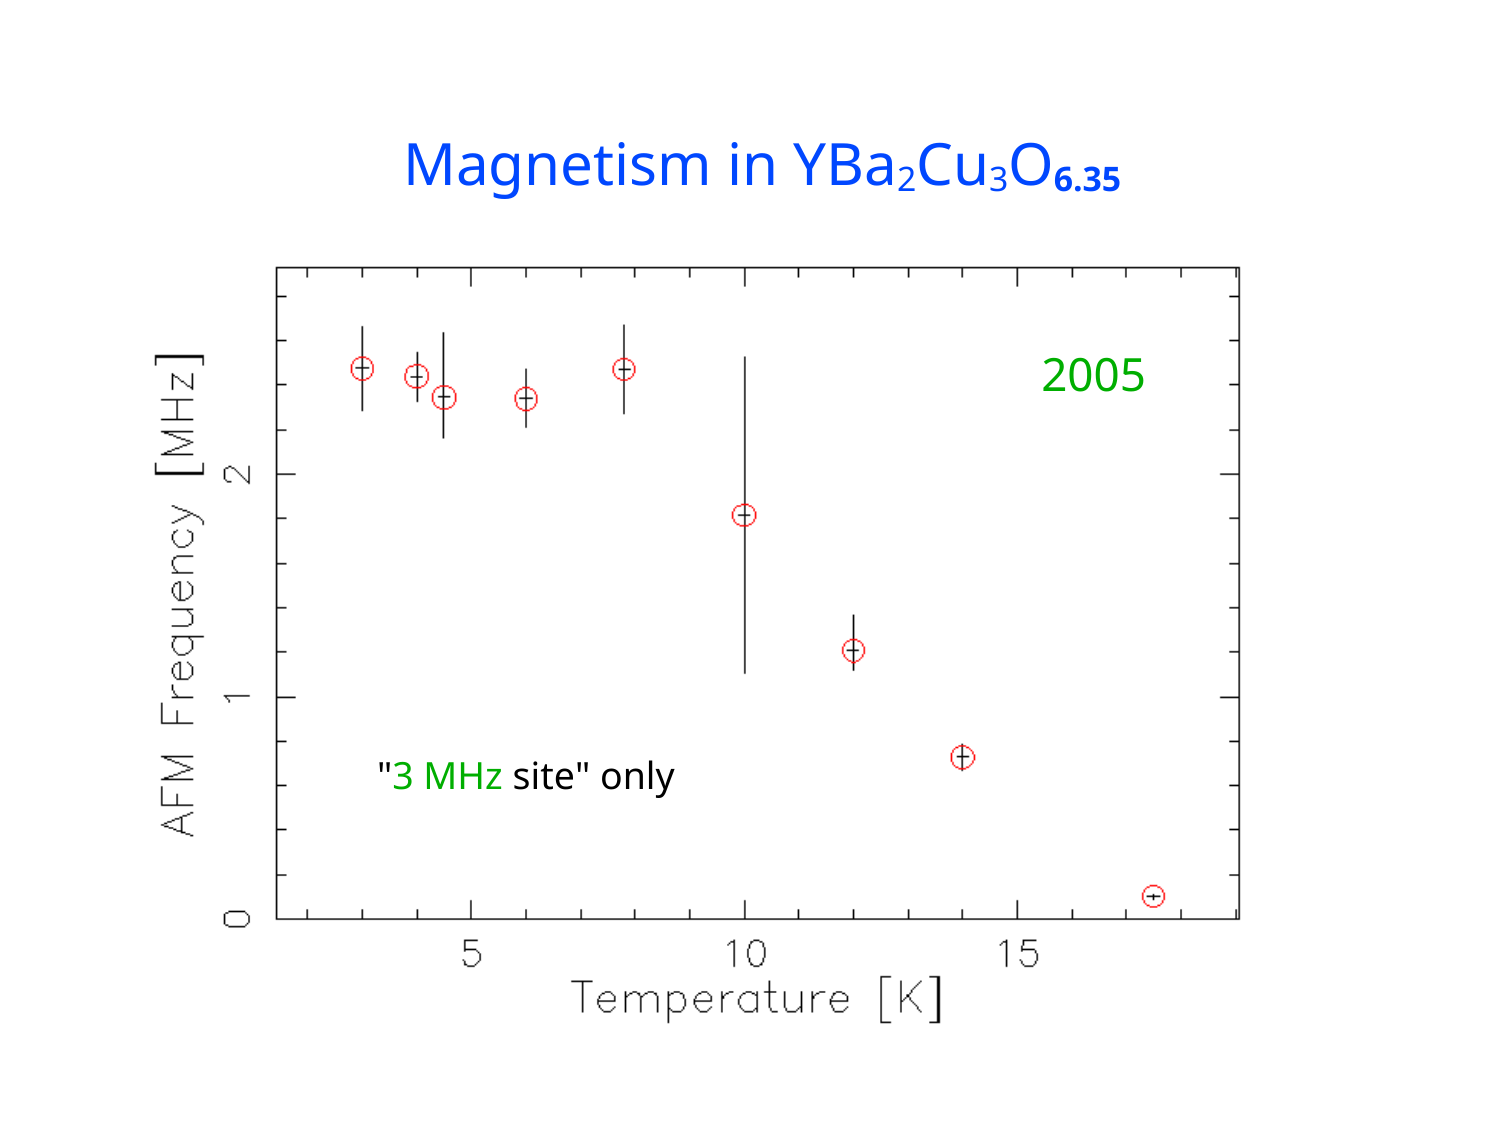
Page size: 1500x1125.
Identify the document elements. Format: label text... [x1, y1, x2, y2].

text_box 2005 [1041, 337, 1196, 402]
title Magnetism in YBa2Cu3O6.35 [112, 73, 1413, 254]
text_box "3 MHz site" only [359, 745, 823, 798]
picture [146, 255, 1254, 1034]
